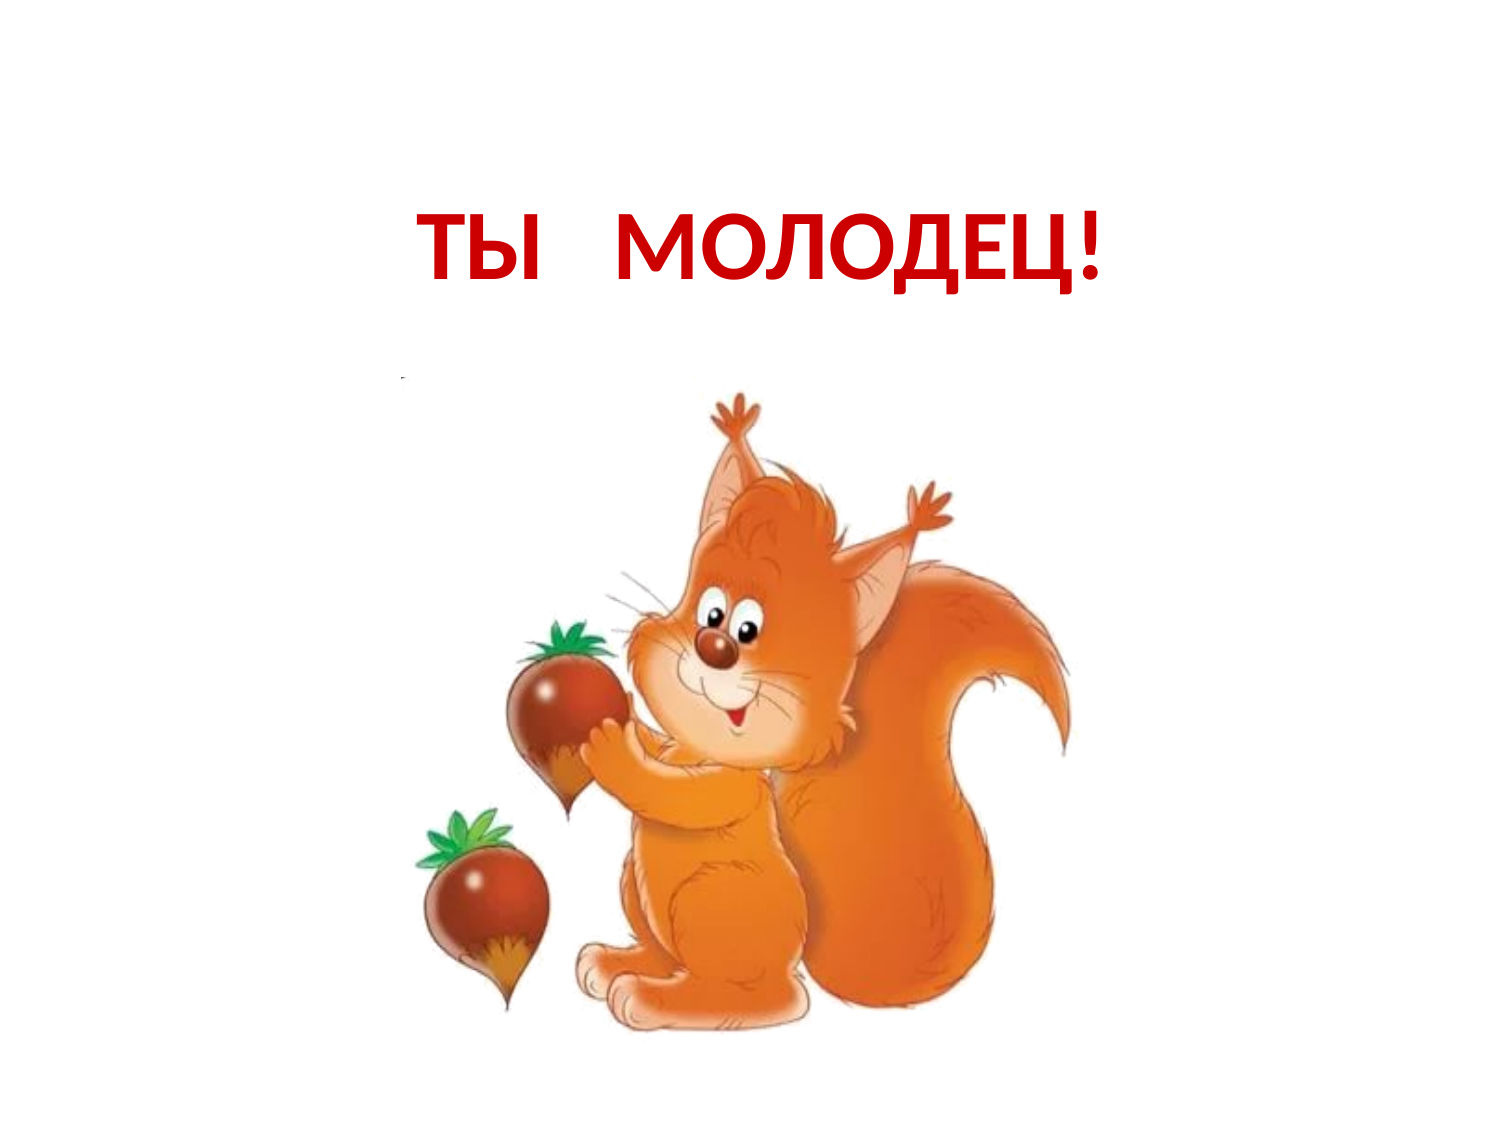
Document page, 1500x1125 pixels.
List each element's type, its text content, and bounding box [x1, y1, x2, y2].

text_box ТЫ МОЛОДЕЦ! [401, 172, 1123, 308]
picture [401, 377, 1079, 1044]
